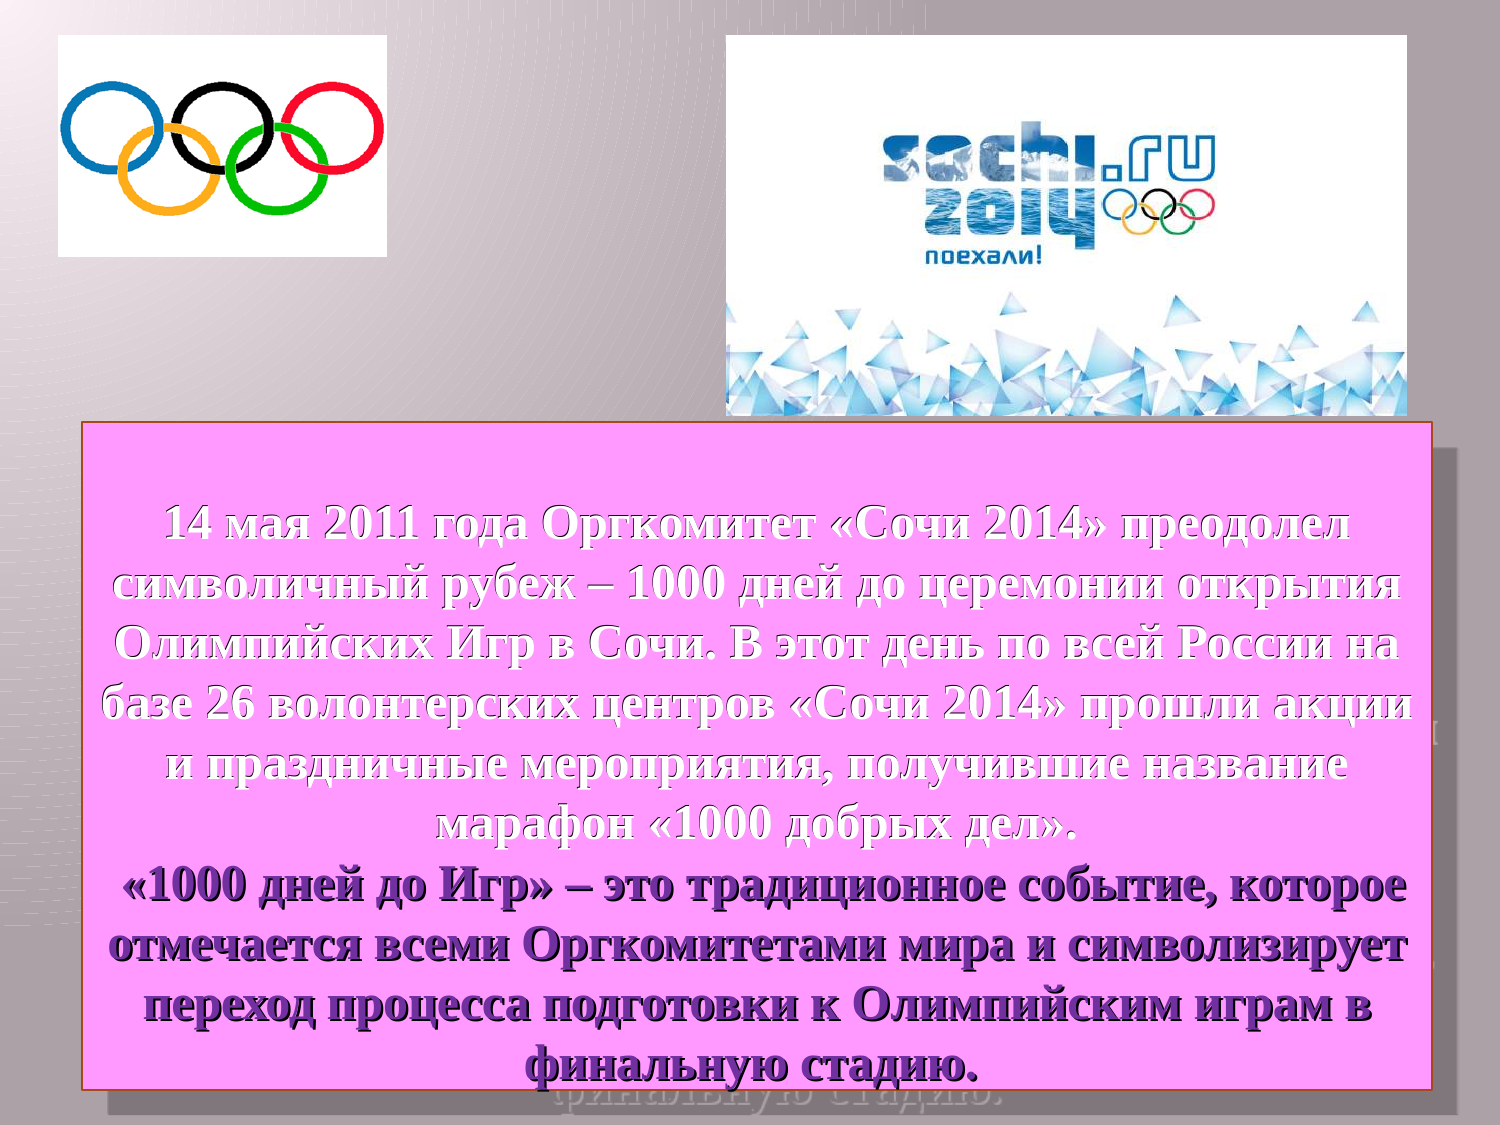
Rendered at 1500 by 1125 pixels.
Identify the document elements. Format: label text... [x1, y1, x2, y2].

picture [726, 35, 1407, 416]
picture [58, 35, 387, 257]
title 14 мая 2011 года Оргкомитет «Сочи 2014» преодолел символичный рубеж – 1000 дней до церемонии открытия Олимпийских Игр в Сочи. В этот день по всей России на базе 26 волонтерских центров «Сочи 2014» прошли акции и праздничные мероприятия, получившие название марафон «1000 добрых дел». «1000 дней до Игр» – это традиционное событие, которое отмечается всеми Оргкомитетами мира и символизирует переход процесса подготовки к Олимпийским играм в финальную стадию. [82, 421, 1433, 1090]
